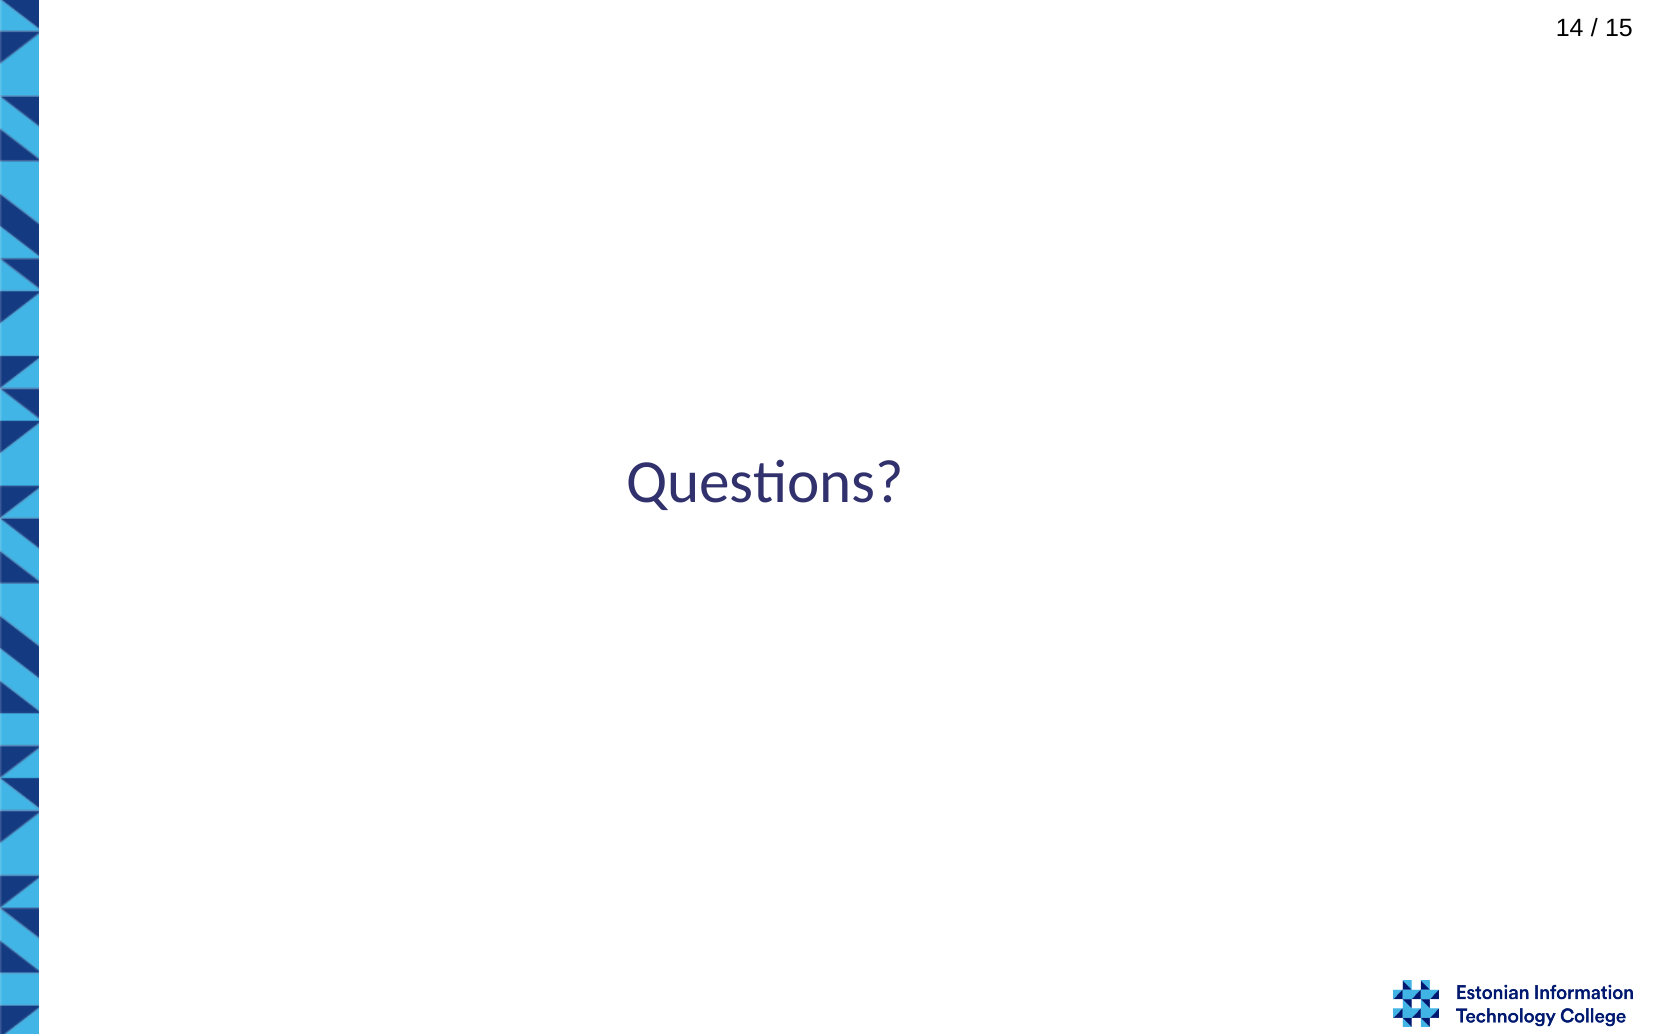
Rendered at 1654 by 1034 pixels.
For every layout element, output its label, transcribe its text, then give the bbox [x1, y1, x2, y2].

title Questions? [625, 431, 1044, 544]
picture [1393, 980, 1633, 1027]
